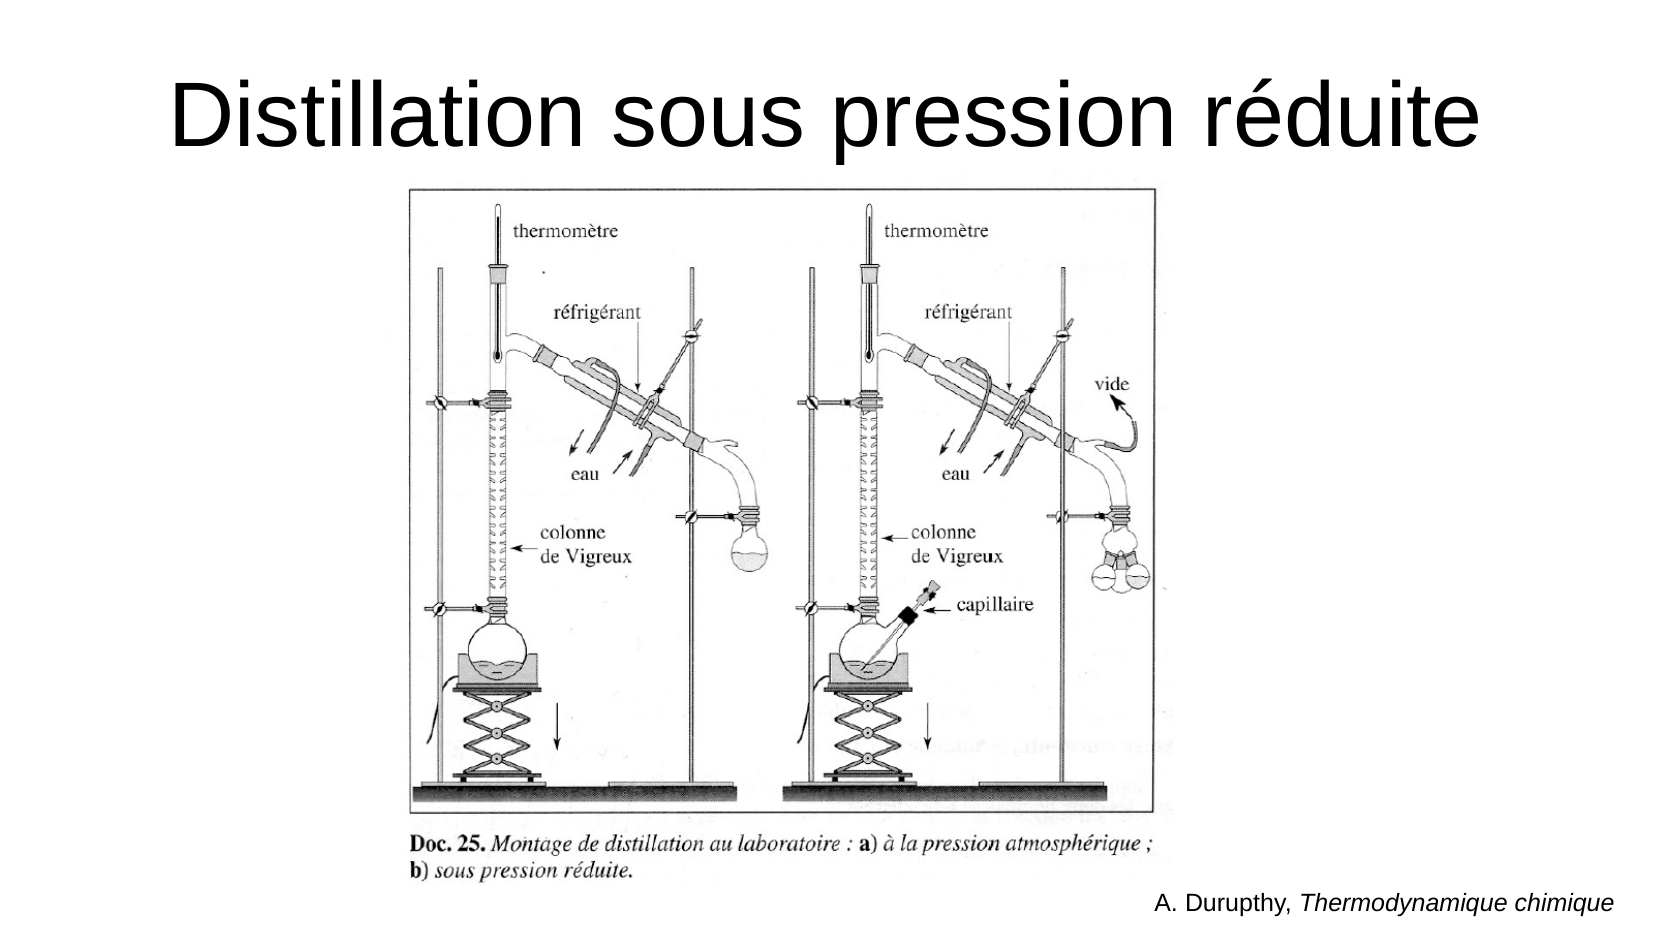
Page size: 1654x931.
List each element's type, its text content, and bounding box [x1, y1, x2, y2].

picture [377, 170, 1173, 886]
title Distillation sous pression réduite [82, 37, 1571, 193]
text_box A. Durupthy, Thermodynamique chimique [1139, 881, 1654, 931]
